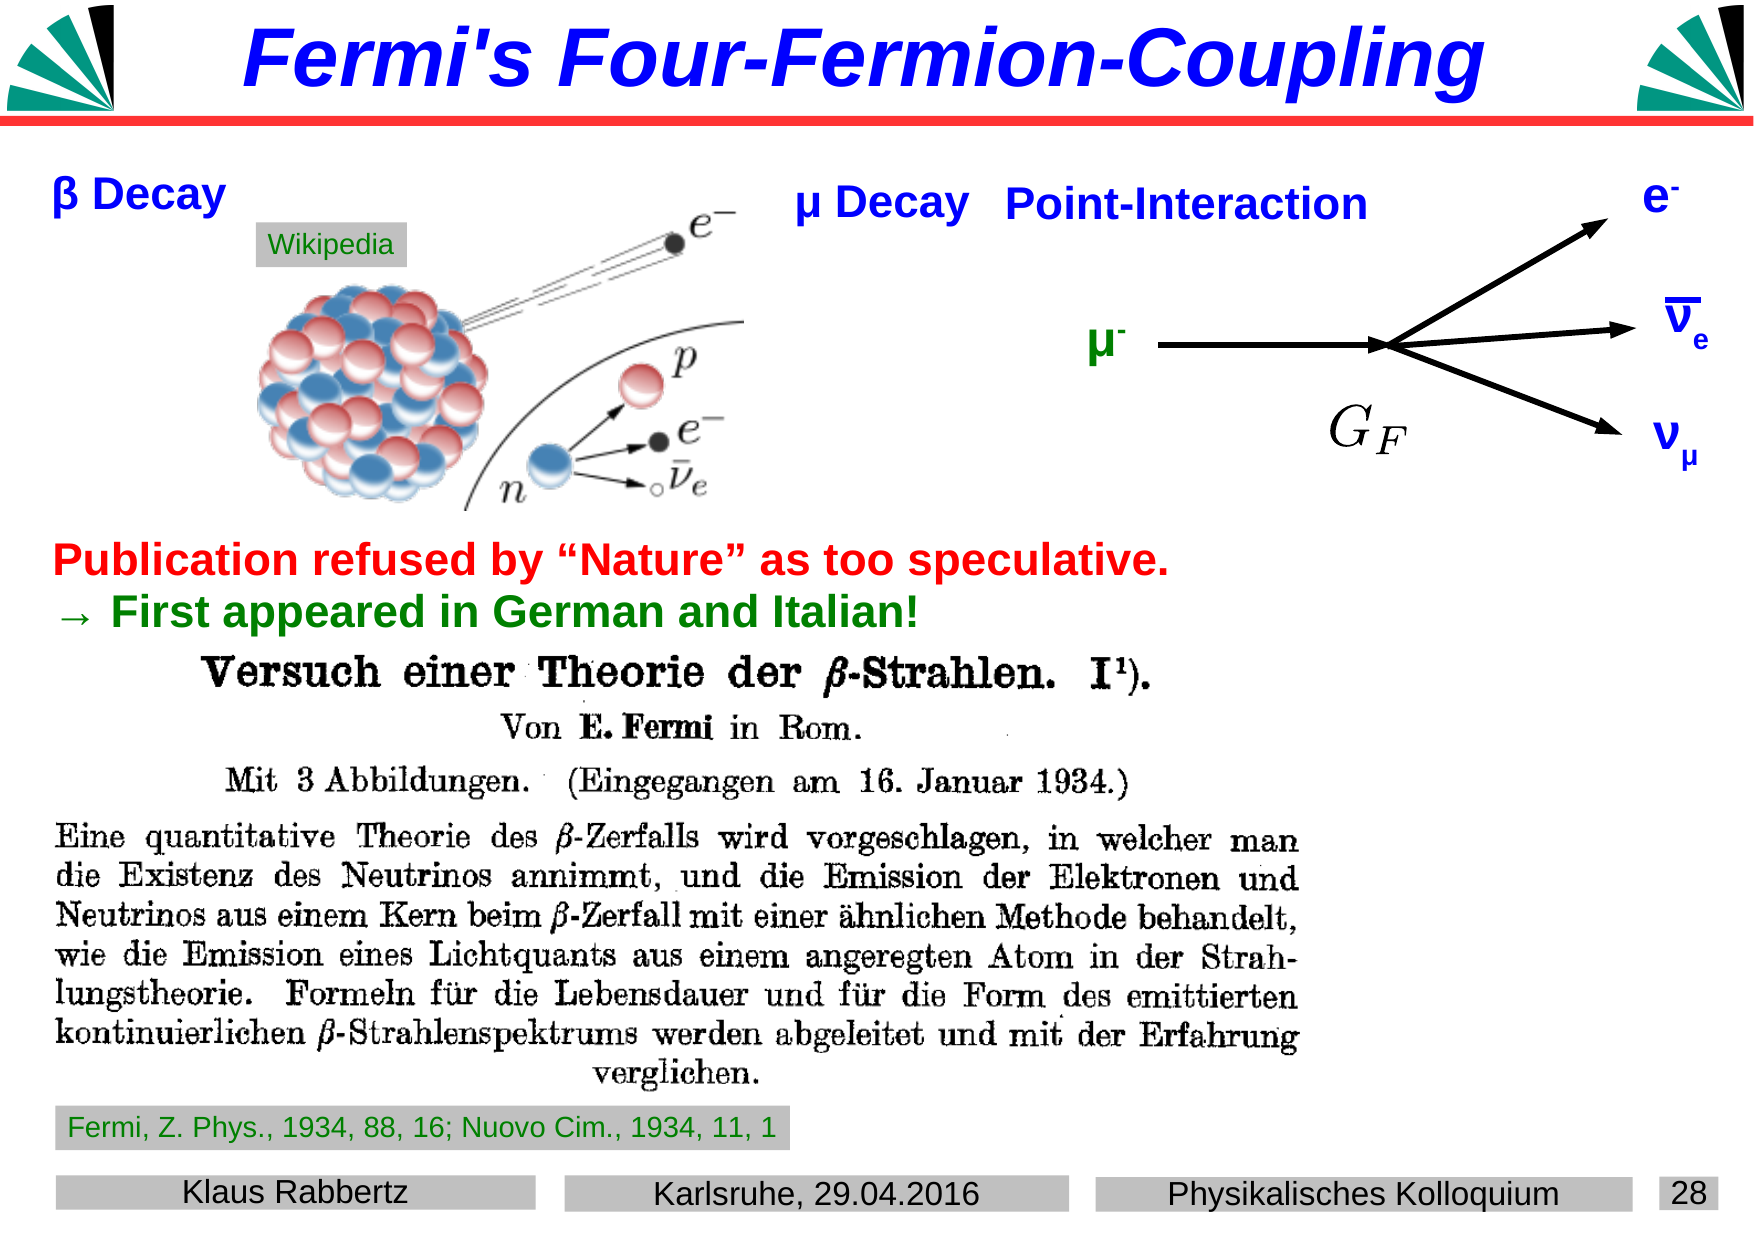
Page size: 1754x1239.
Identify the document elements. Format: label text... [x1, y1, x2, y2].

text_box Fermi, Z. Phys., 1934, 88, 16; Nuovo Cim., 1934, 11, 1 [55, 1105, 788, 1151]
picture [1637, 5, 1744, 112]
text_box νμ [1641, 398, 1711, 479]
picture [45, 136, 1679, 1117]
title Fermi's Four-Fermion-Coupling [120, 0, 1609, 116]
text_box Wikipedia [255, 222, 407, 268]
text_box μ- [1074, 304, 1139, 373]
text_box Publication refused by “Nature” as too speculative. → First appeared in German and Italian! [40, 528, 1182, 643]
text_box Point-Interaction [993, 172, 1381, 236]
text_box νe [1653, 281, 1722, 362]
text_box β Decay [39, 161, 239, 225]
picture [7, 5, 114, 112]
text_box [1327, 404, 1409, 455]
text_box μ Decay [782, 170, 982, 234]
text_box e- [1630, 161, 1693, 231]
